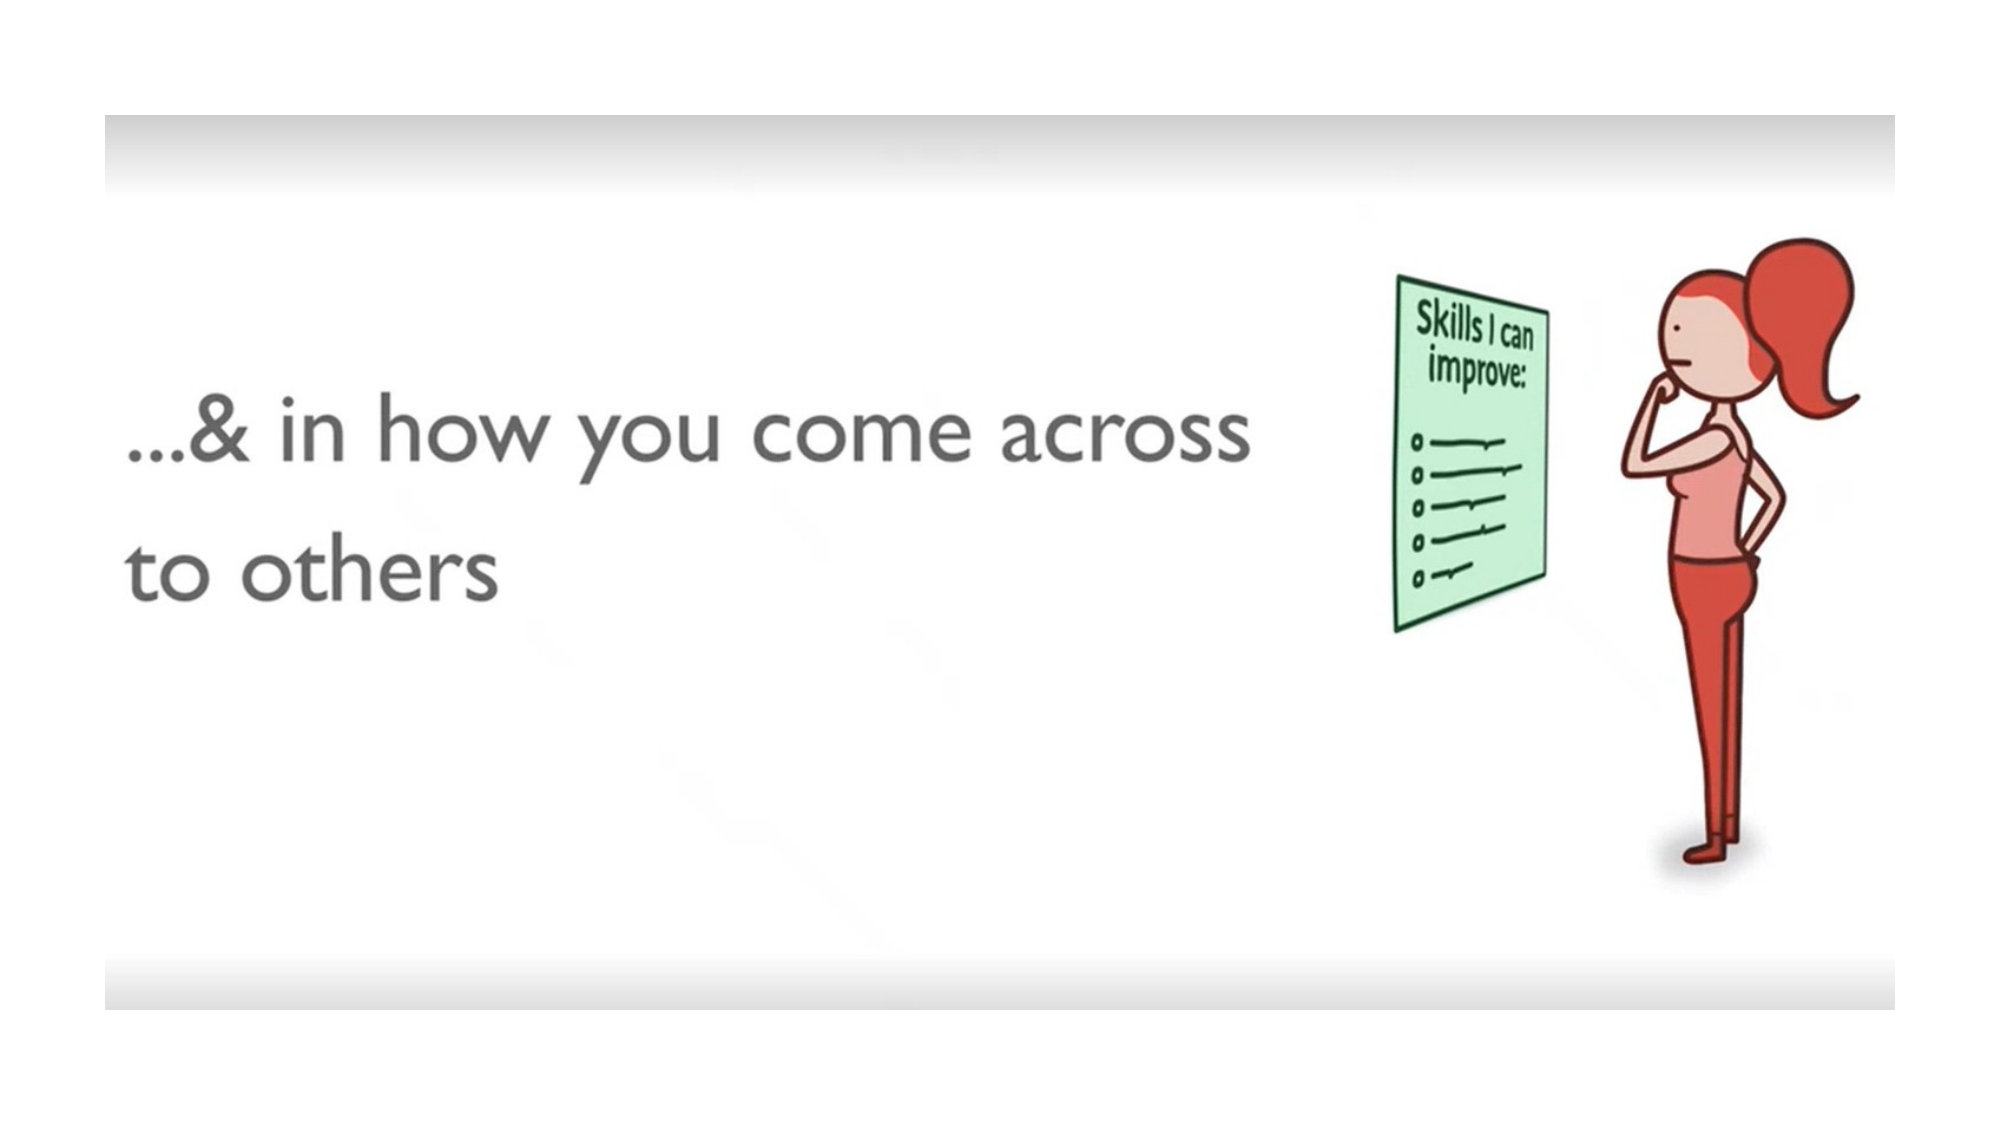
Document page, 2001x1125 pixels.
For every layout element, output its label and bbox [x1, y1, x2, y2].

picture [105, 115, 1895, 1010]
